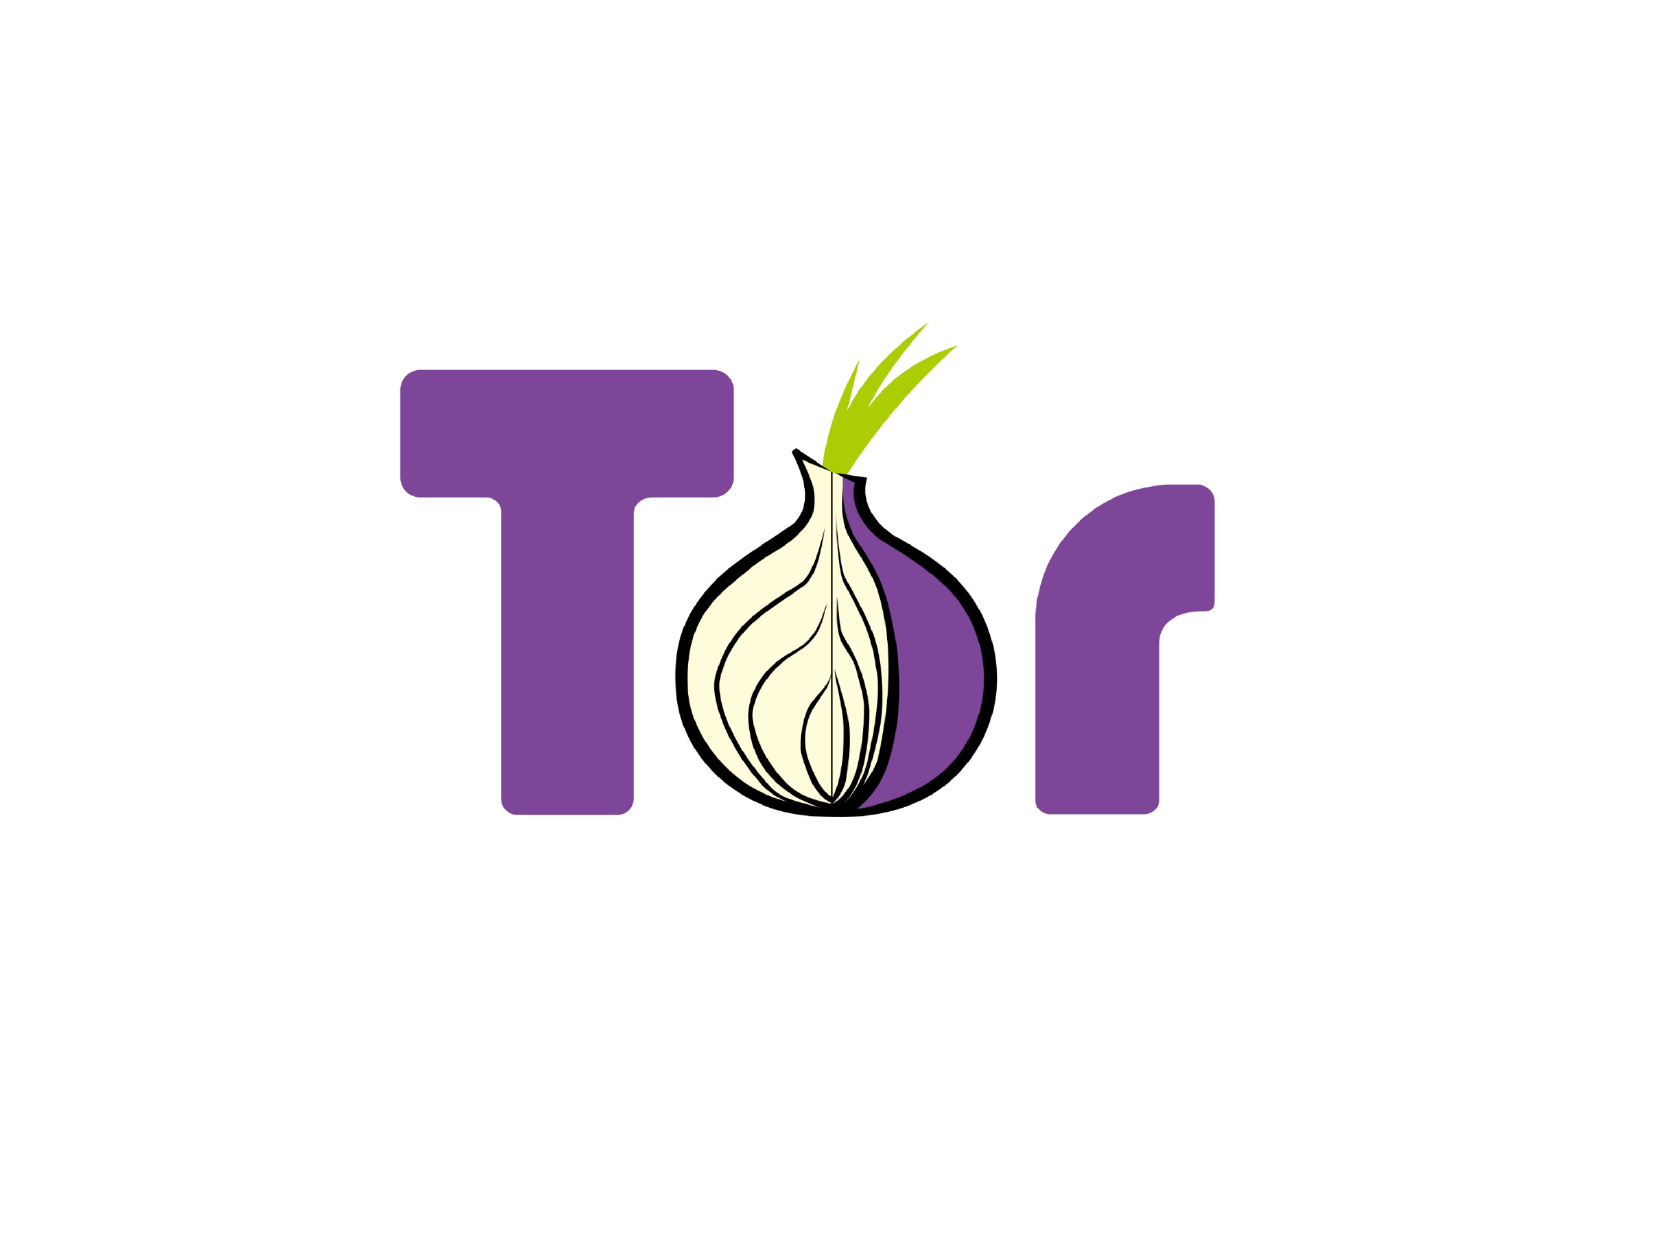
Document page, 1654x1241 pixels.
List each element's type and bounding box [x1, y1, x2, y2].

picture [399, 321, 1216, 817]
